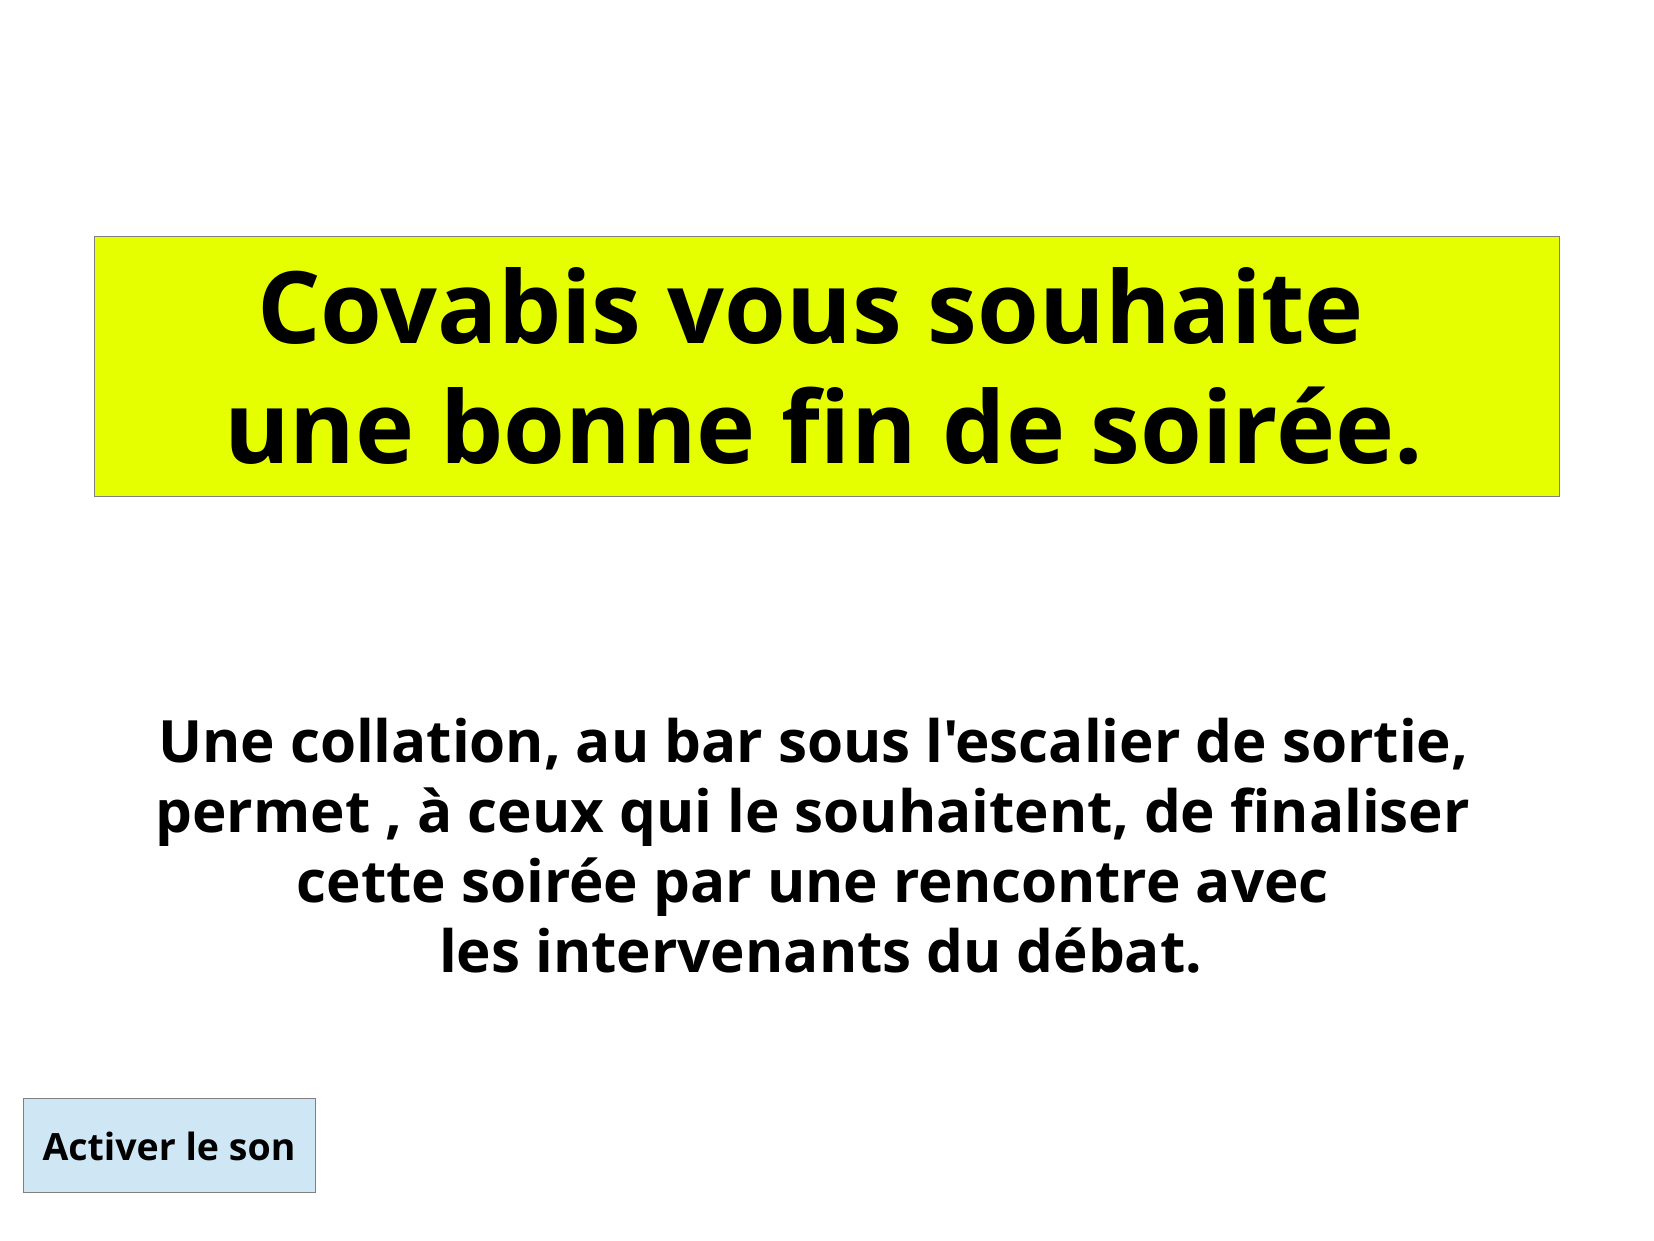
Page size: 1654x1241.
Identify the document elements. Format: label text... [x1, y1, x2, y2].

text_box Activer le son [23, 1098, 316, 1193]
text_box Covabis vous souhaite une bonne fin de soirée. [209, 236, 1440, 491]
text_box [94, 236, 1560, 497]
text_box Une collation, au bar sous l'escalier de sortie, permet , à ceux qui le souhaitent, de finaliser cette soirée par une rencontre avec les intervenants du débat. [140, 696, 1501, 992]
